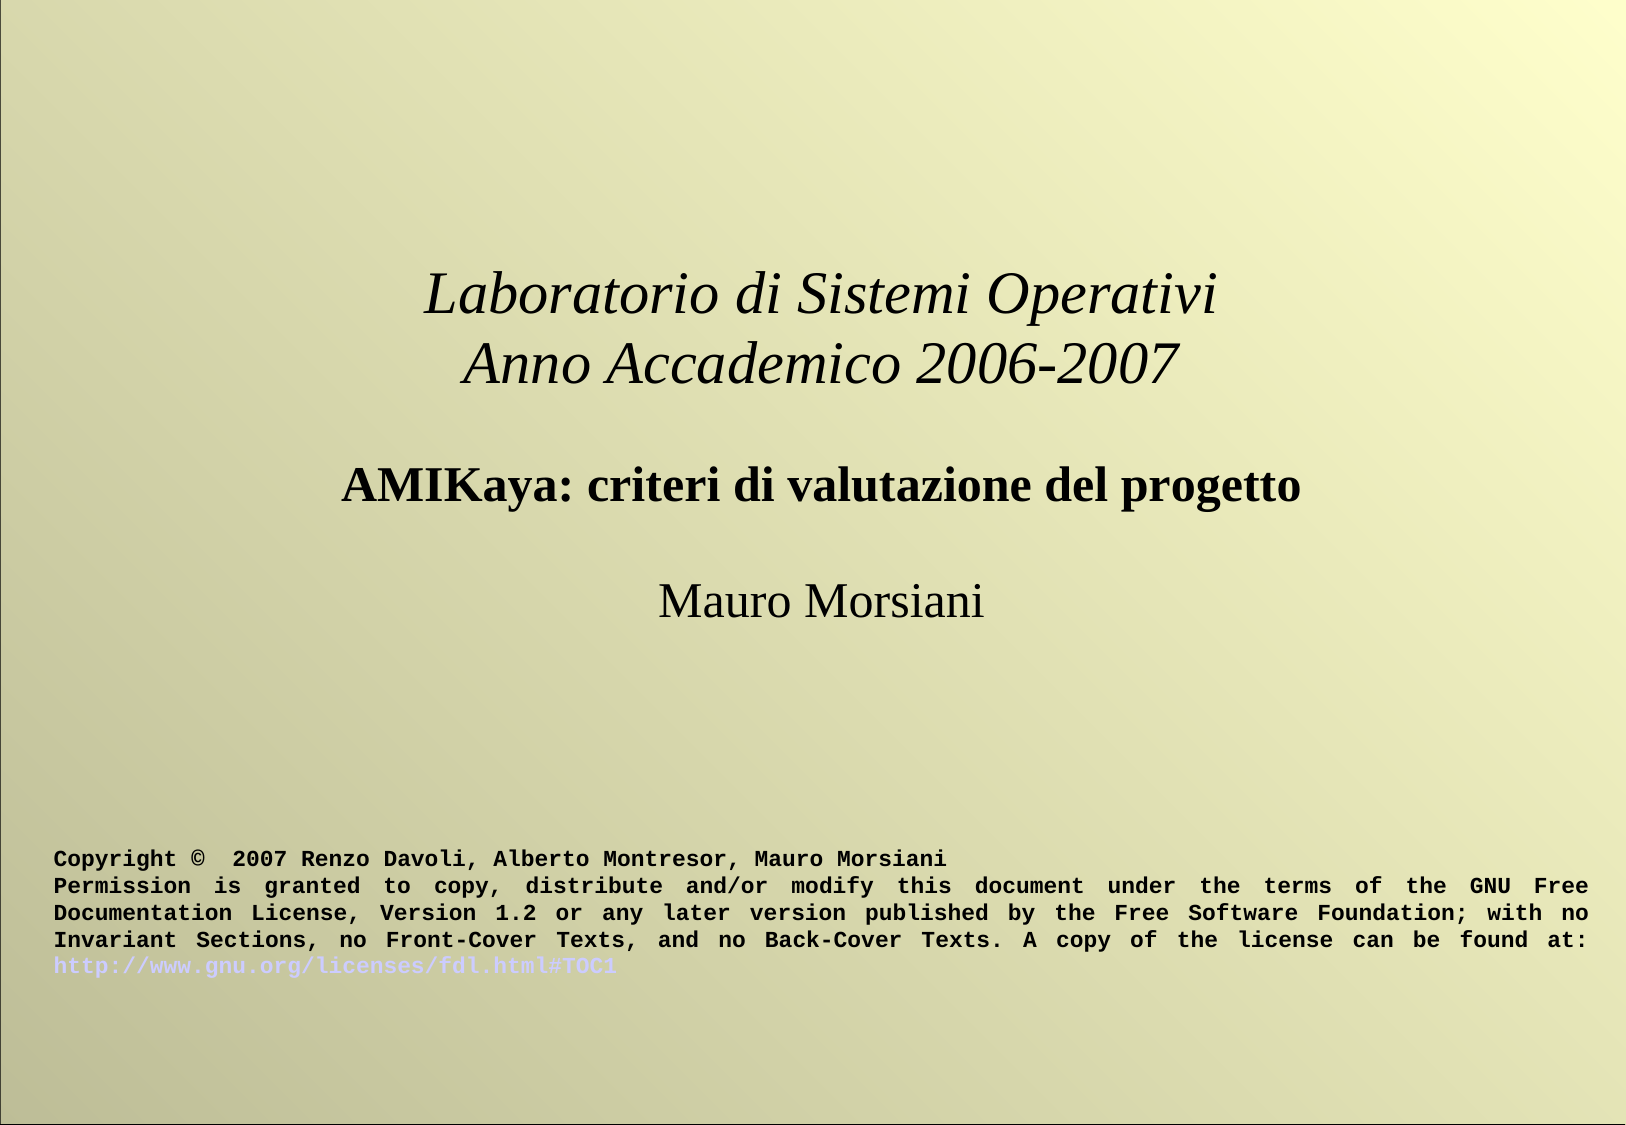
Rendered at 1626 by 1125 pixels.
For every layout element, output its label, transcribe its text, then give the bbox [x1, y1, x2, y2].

text_box Laboratorio di Sistemi Operativi Anno Accademico 2006-2007 AMIKaya: criteri di valutazione del progetto Mauro Morsiani Copyright © 2007 Renzo Davoli, Alberto Montresor, Mauro Morsiani Permission is granted to copy, distribute and/or modify this document under the terms of the GNU Free Documentation License, Version 1.2 or any later version published by the Free Software Foundation; with no Invariant Sections, no Front-Cover Texts, and no Back-Cover Texts. A copy of the license can be found at: http://www.gnu.org/licenses/fdl.html#TOC1 [53, 48, 1590, 1009]
text_box [0, 0, 1626, 1125]
list [54, 187, 1571, 739]
